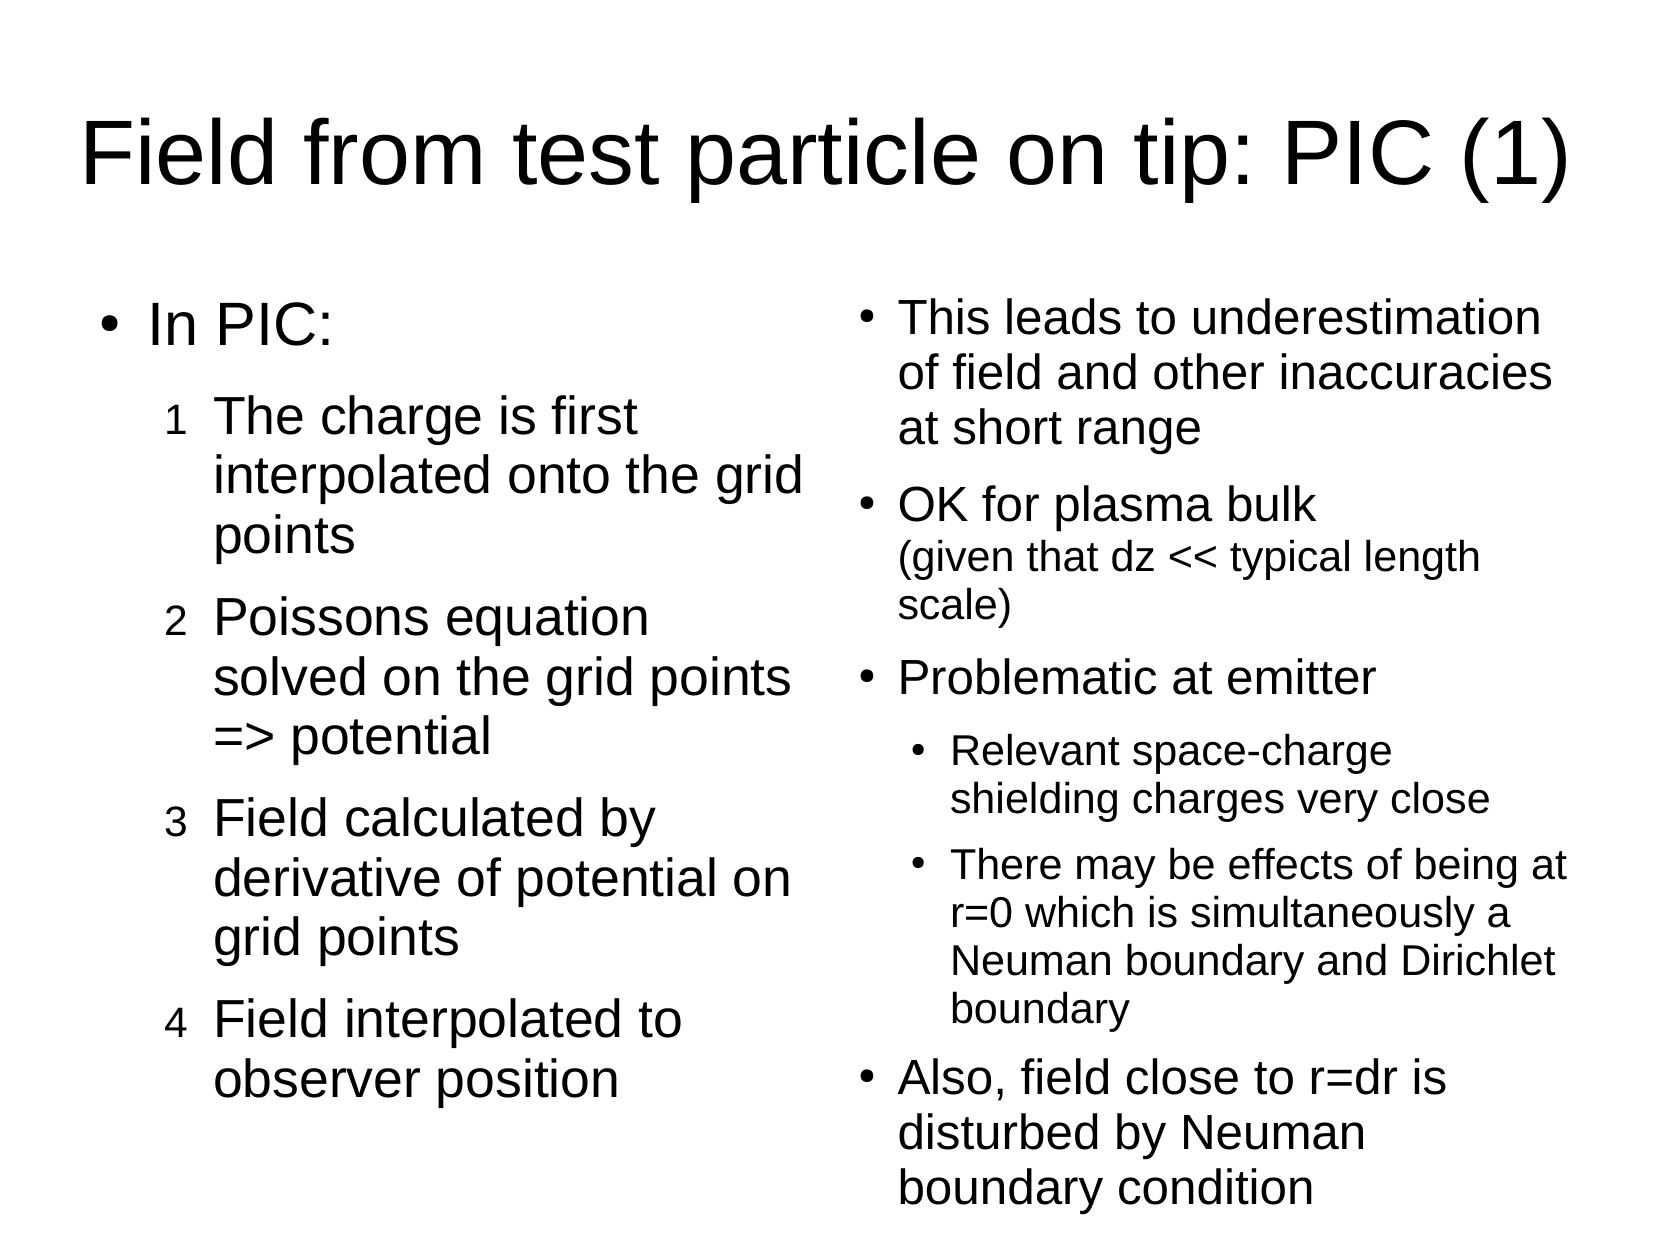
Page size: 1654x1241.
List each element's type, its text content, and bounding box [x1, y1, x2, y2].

list In PIC: The charge is first interpolated onto the grid points Poissons equation solved on the grid points => potential Field calculated by derivative of potential on grid points Field interpolated to observer position [82, 290, 809, 1109]
title Field from test particle on tip: PIC (1) [73, 49, 1581, 257]
list This leads to underestimation of field and other inaccuracies at short range OK for plasma bulk (given that dz << typical length scale) Problematic at emitter Relevant space-charge shielding charges very close There may be effects of being at r=0 which is simultaneously a Neuman boundary and Dirichlet boundary Also, field close to r=dr is disturbed by Neuman boundary condition [845, 290, 1572, 1216]
